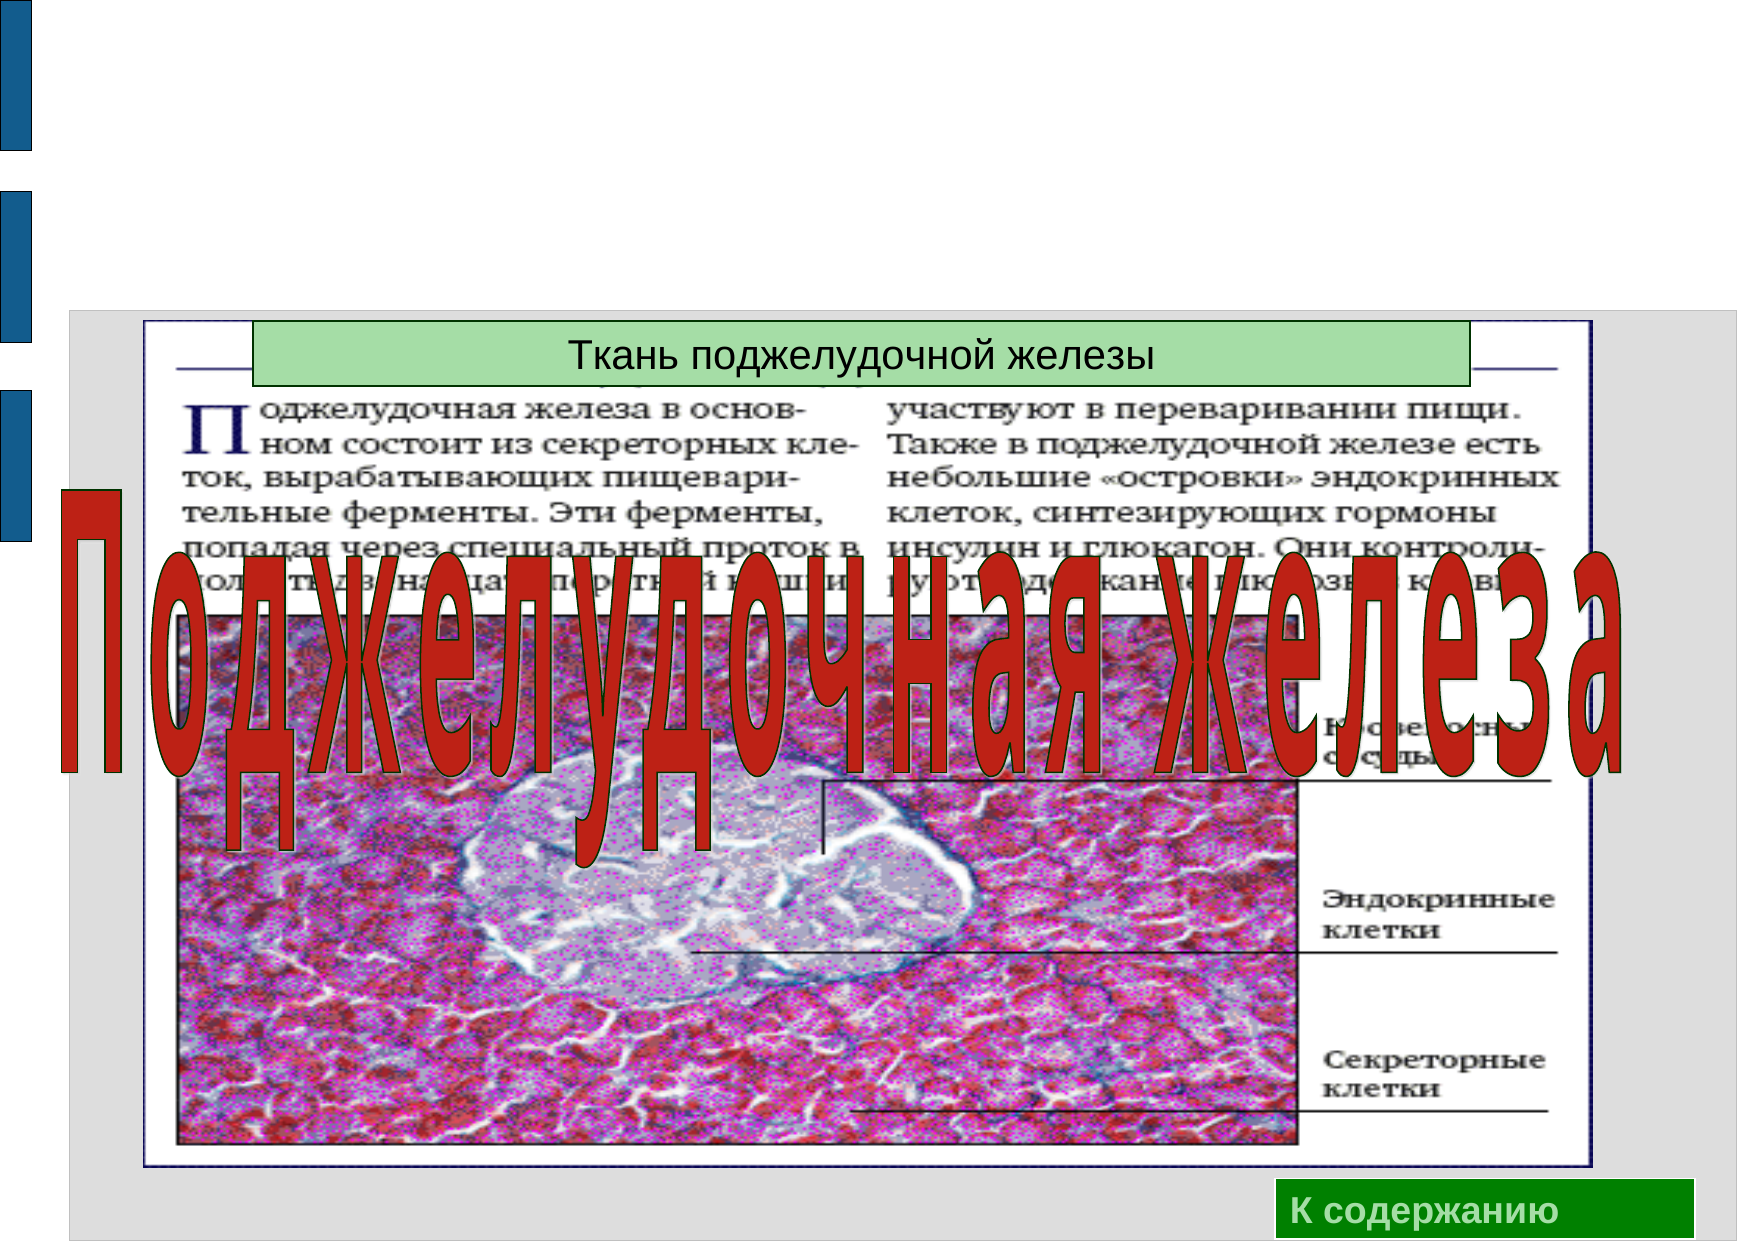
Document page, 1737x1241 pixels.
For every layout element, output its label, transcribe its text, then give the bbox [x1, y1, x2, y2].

text_box Поджелудочная железа [1336, 556, 1397, 777]
text_box Поджелудочная железа [1154, 556, 1247, 773]
text_box Поджелудочная железа [151, 552, 207, 777]
text_box Поджелудочная железа [572, 556, 633, 868]
text_box Поджелудочная железа [1423, 552, 1477, 777]
picture [1586, 677, 1593, 733]
text_box Поджелудочная железа [893, 556, 947, 773]
text_box Поджелудочная железа [1497, 552, 1549, 777]
text_box Поджелудочная железа [729, 552, 786, 777]
picture [143, 320, 1593, 1168]
text_box Поджелудочная железа [61, 489, 122, 773]
text_box К содержанию [1275, 1178, 1696, 1240]
text_box Поджелудочная железа [420, 552, 474, 777]
text_box Поджелудочная железа [643, 556, 711, 851]
text_box Поджелудочная железа [1266, 552, 1320, 777]
text_box Ткань поджелудочной железы [252, 320, 1471, 386]
text_box Поджелудочная железа [226, 556, 294, 851]
text_box Поджелудочная железа [490, 556, 551, 777]
text_box Поджелудочная железа [1045, 556, 1100, 773]
text_box Поджелудочная железа [808, 556, 863, 773]
text_box Поджелудочная железа [308, 556, 401, 773]
text_box Поджелудочная железа [1568, 551, 1621, 777]
text_box Поджелудочная железа [972, 551, 1025, 777]
